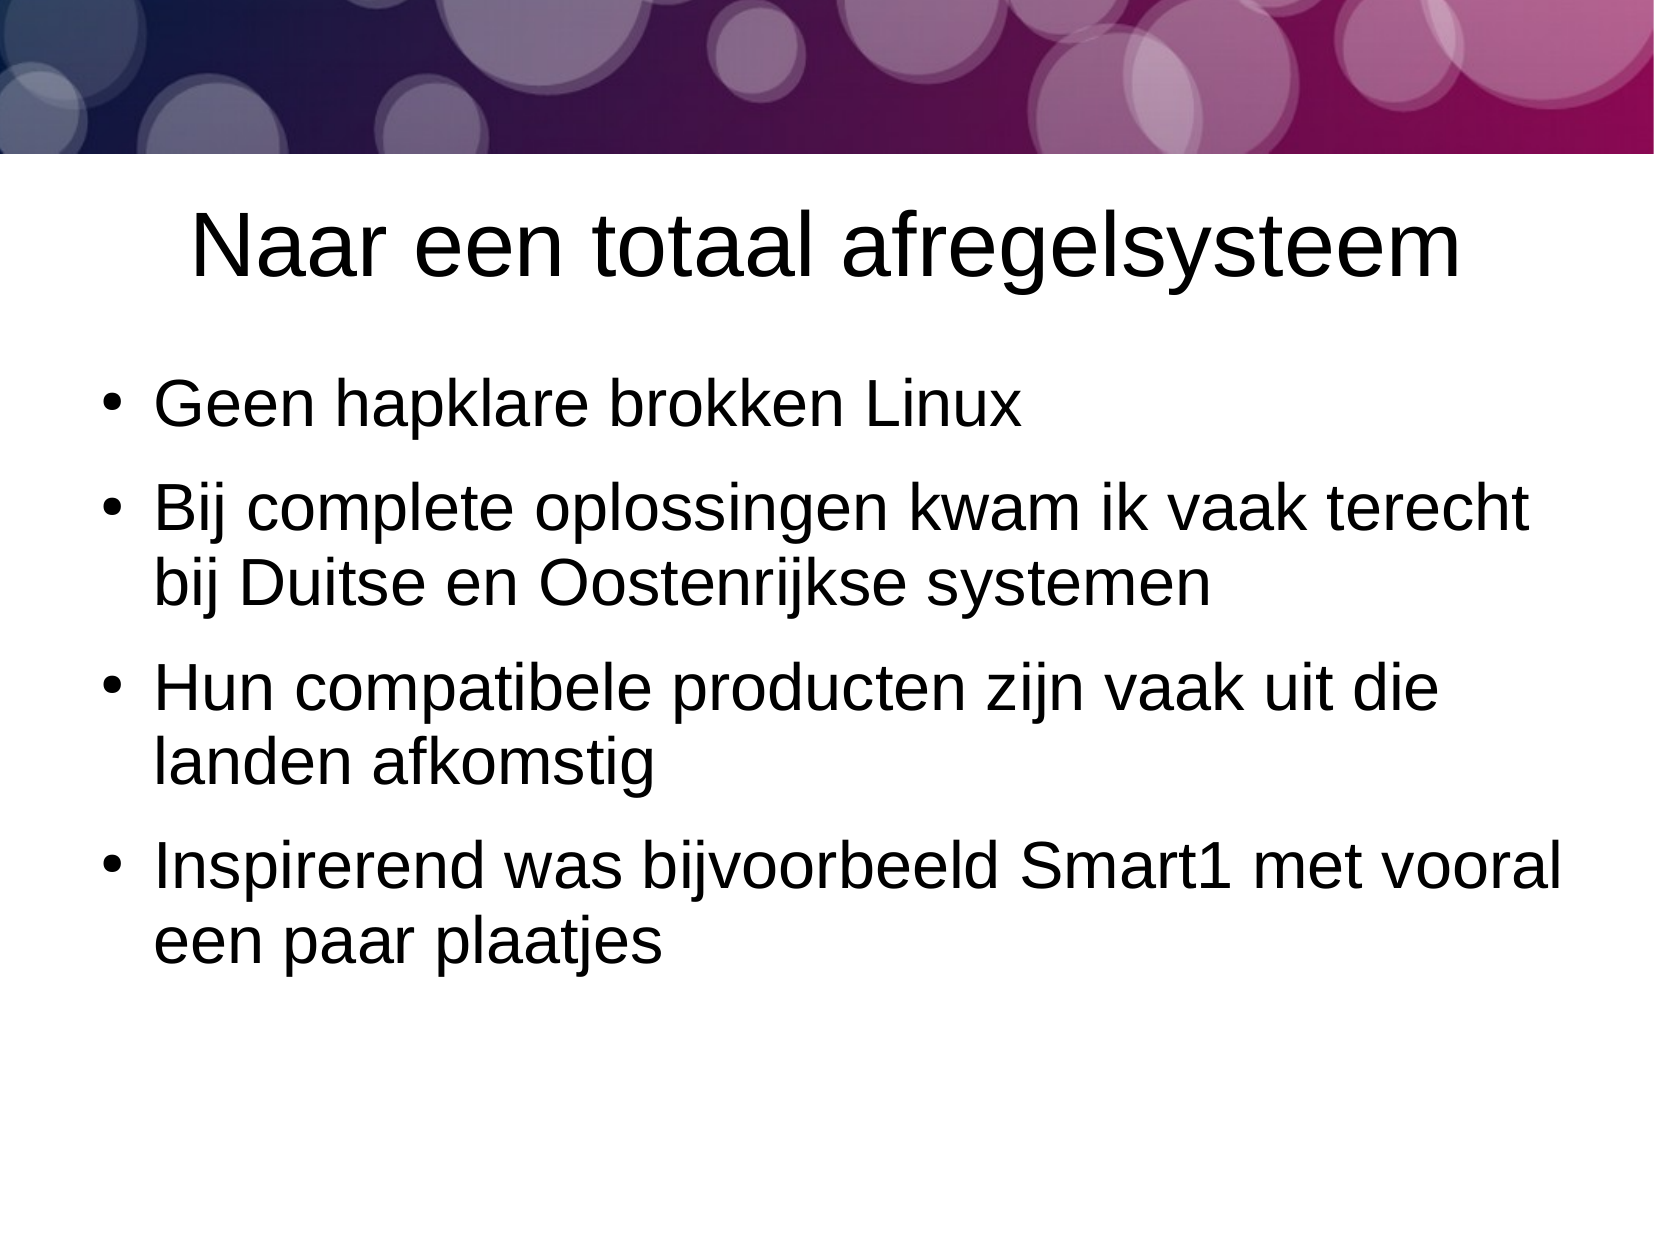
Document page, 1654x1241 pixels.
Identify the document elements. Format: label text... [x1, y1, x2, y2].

picture [0, 0, 1654, 154]
list Geen hapklare brokken Linux Bij complete oplossingen kwam ik vaak terecht bij Duitse en Oostenrijkse systemen Hun compatibele producten zijn vaak uit die landen afkomstig Inspirerend was bijvoorbeeld Smart1 met vooral een paar plaatjes [82, 366, 1571, 1087]
title Naar een totaal afregelsysteem [82, 159, 1571, 331]
